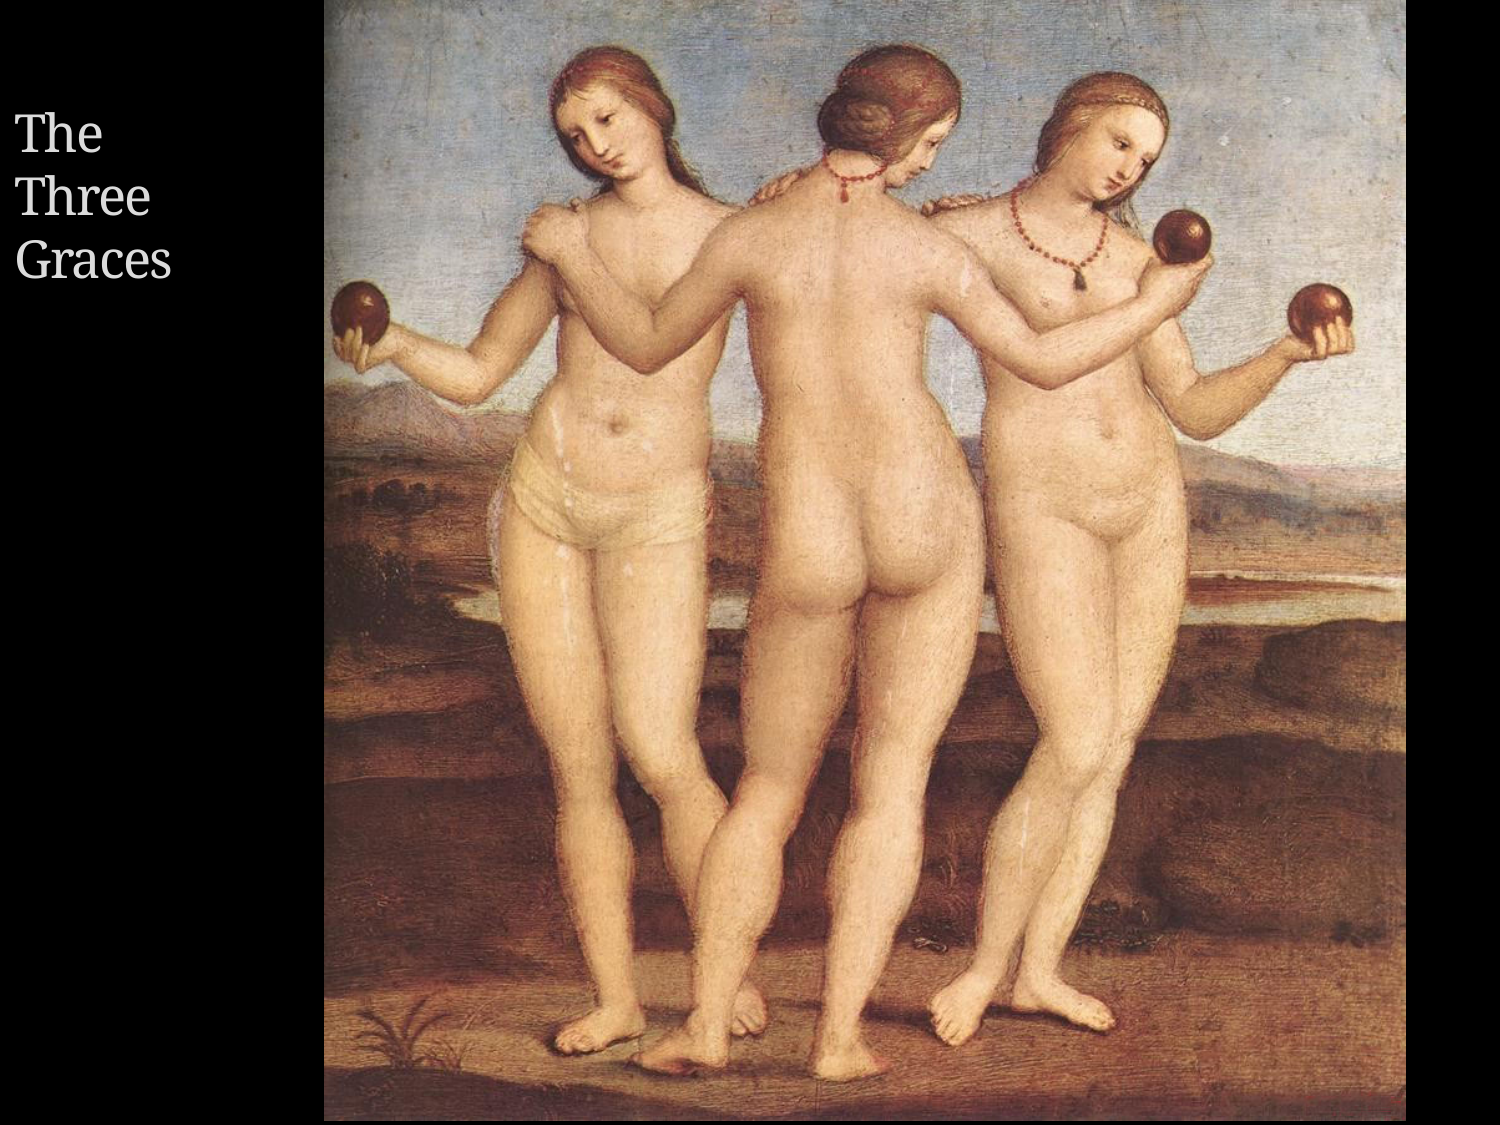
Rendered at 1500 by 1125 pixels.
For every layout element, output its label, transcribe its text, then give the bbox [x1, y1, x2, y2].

picture [324, 0, 1406, 1121]
title The Three Graces [0, 90, 324, 297]
